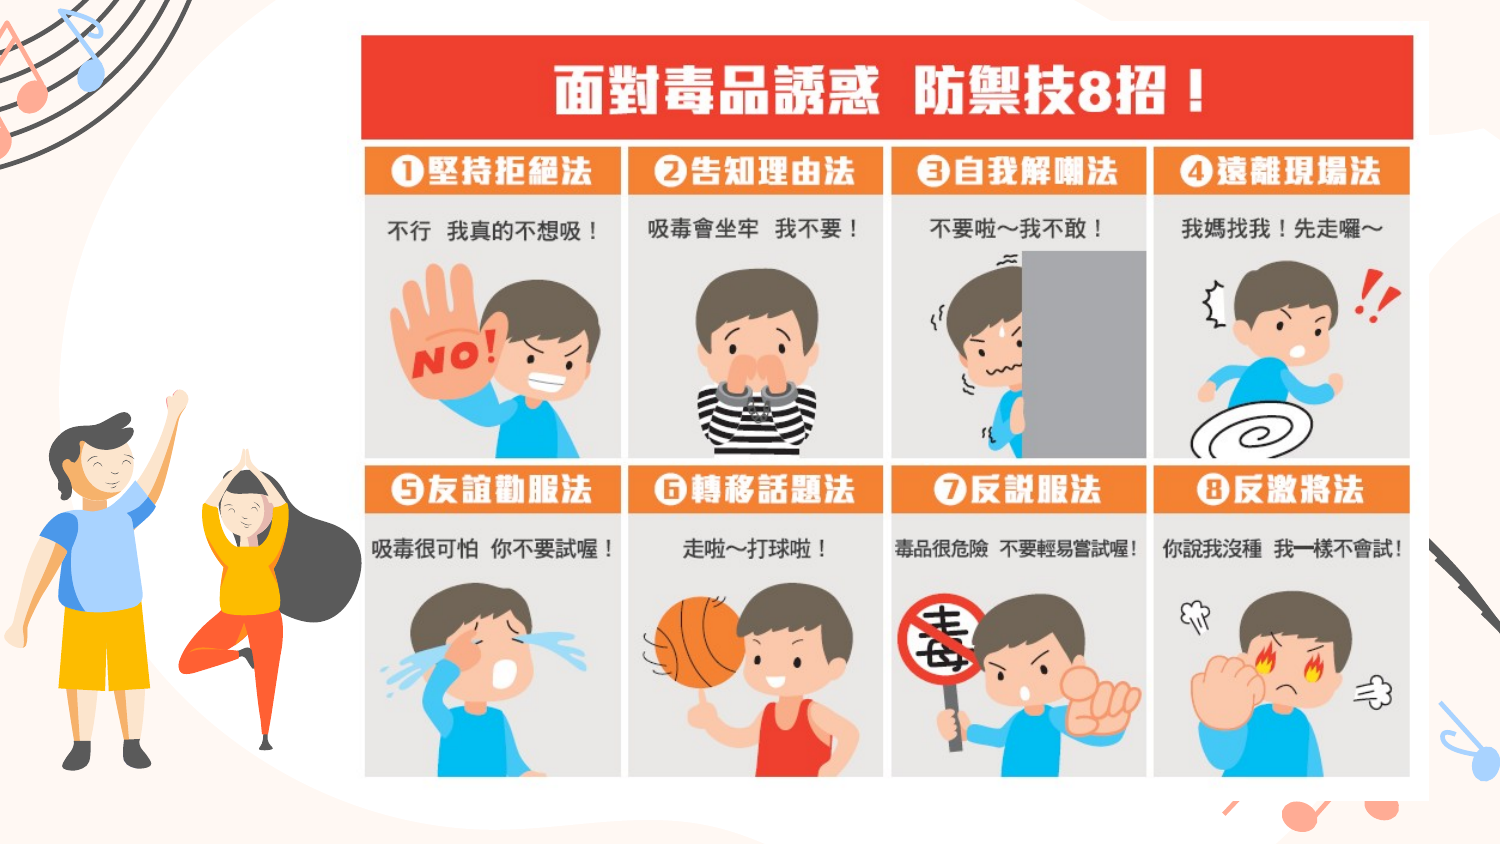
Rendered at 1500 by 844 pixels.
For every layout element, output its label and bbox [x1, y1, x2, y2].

text_box [178, 448, 362, 751]
picture [347, 21, 1429, 801]
text_box [4, 389, 196, 781]
